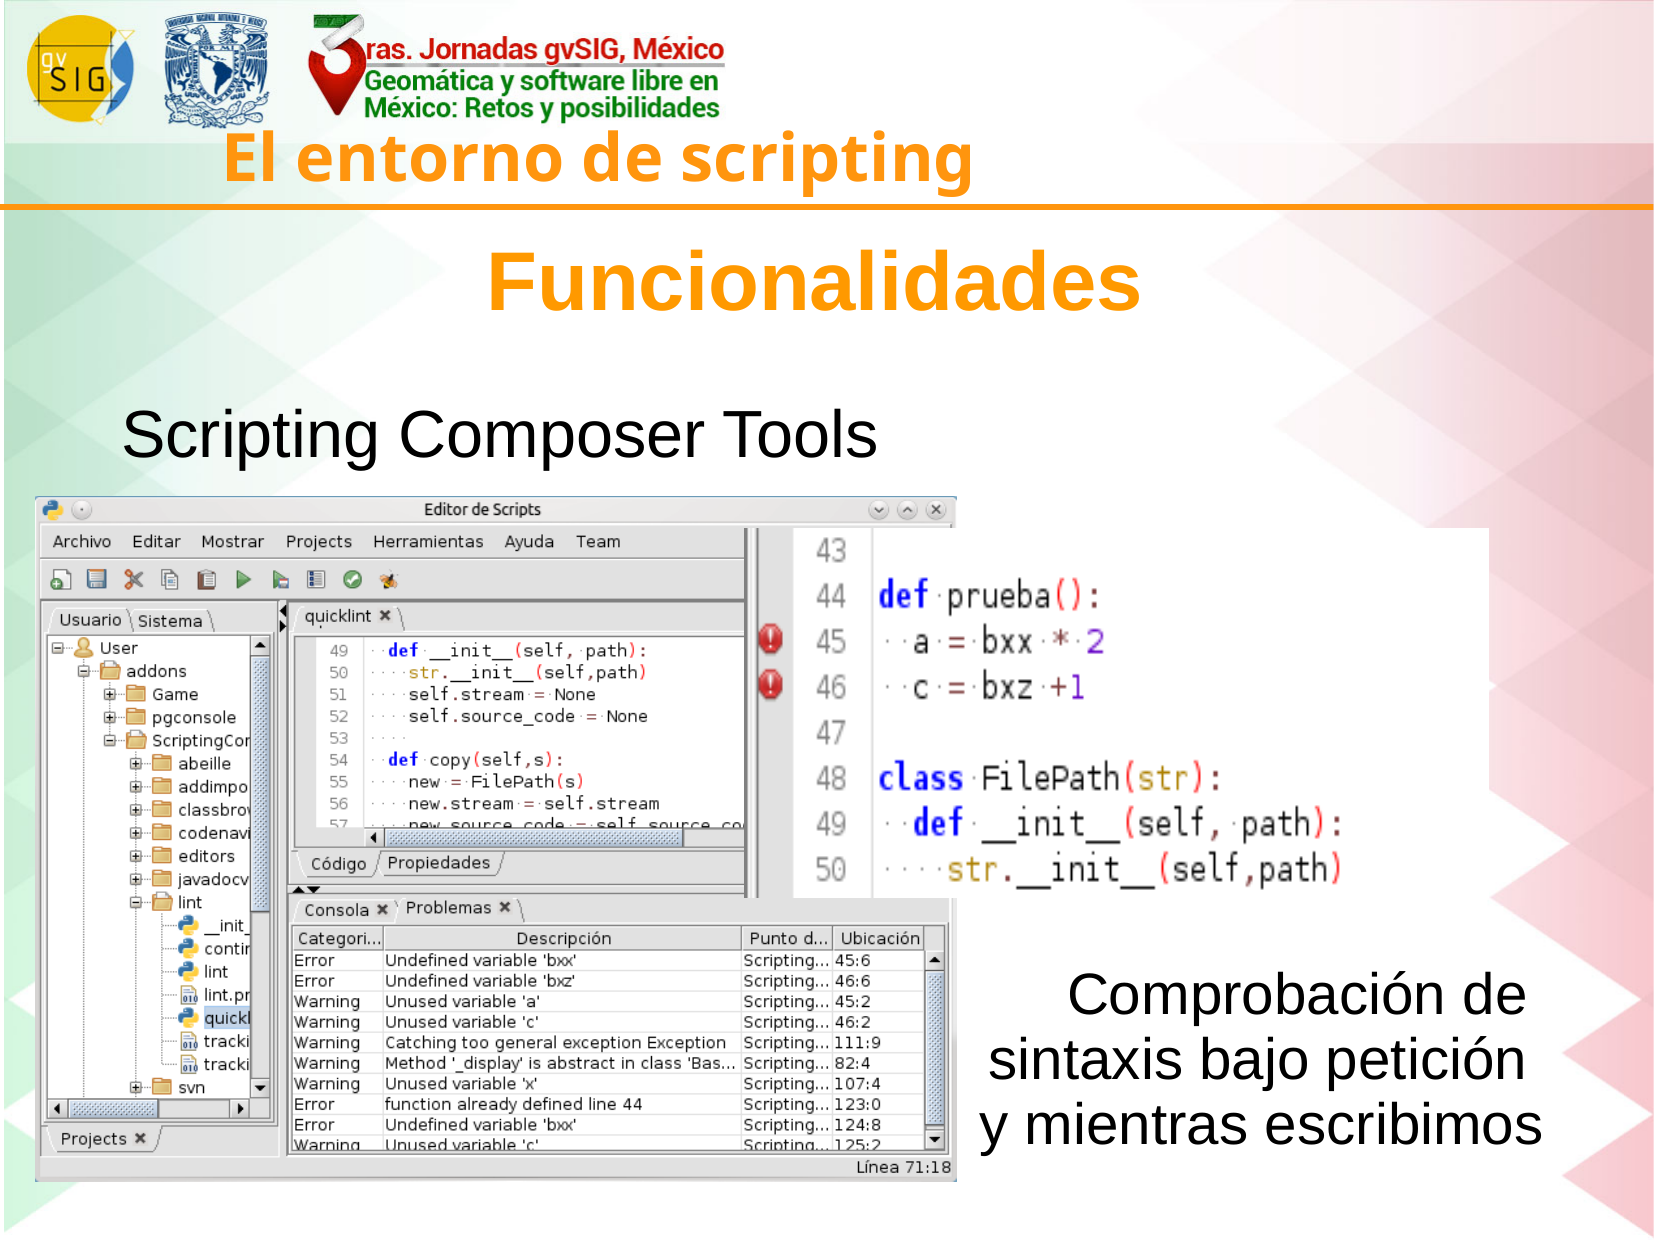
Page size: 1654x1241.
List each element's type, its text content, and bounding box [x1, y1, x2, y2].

text_box Funcionalidades [23, 228, 1607, 337]
picture [4, 210, 1654, 1240]
text_box Scripting Composer Tools Comprobación de sintaxis bajo petición y mientras escribimos [106, 389, 1560, 1166]
title El entorno de scripting [0, 0, 1654, 207]
